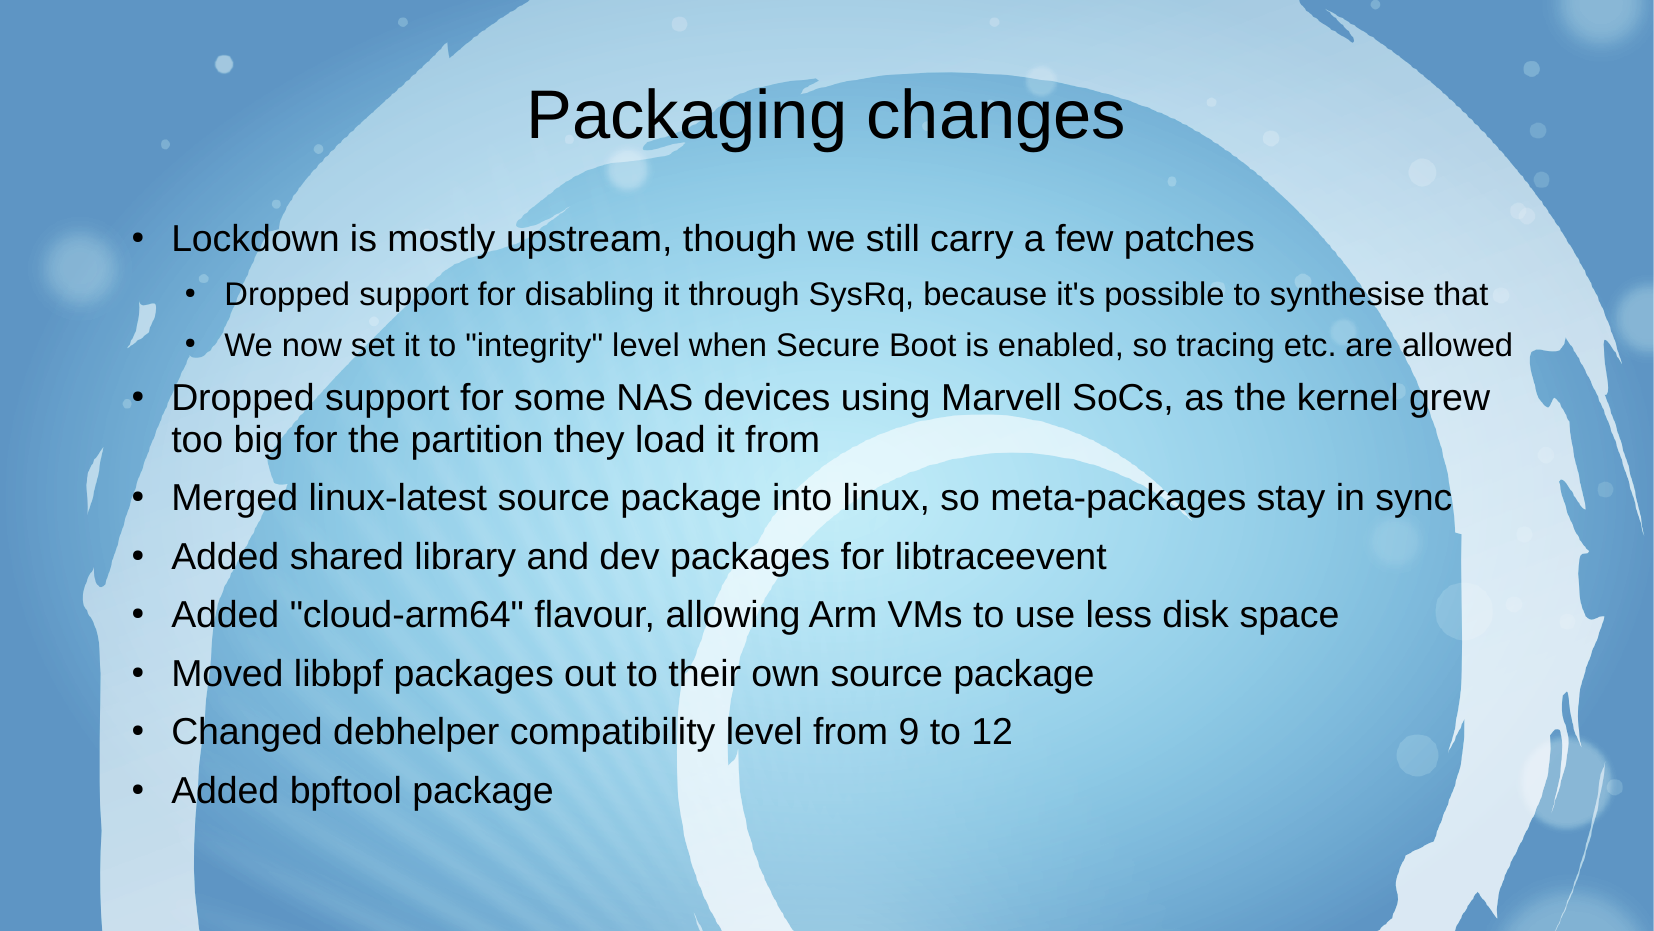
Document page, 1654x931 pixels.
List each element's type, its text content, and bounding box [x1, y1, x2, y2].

picture [0, 0, 1654, 931]
title Packaging changes [118, 37, 1536, 193]
list Lockdown is mostly upstream, though we still carry a few patches Dropped support for disabling it through SysRq, because it's possible to synthesise that We now set it to "integrity" level when Secure Boot is enabled, so tracing etc. are allowed Dropped support for some NAS devices using Marvell SoCs, as the kernel grew too big for the partition they load it from Merged linux-latest source package into linux, so meta-packages stay in sync Added shared library and dev packages for libtraceevent Added "cloud-arm64" flavour, allowing Arm VMs to use less disk space Moved libbpf packages out to their own source package Changed debhelper compatibility level from 9 to 12 Added bpftool package [118, 217, 1536, 832]
